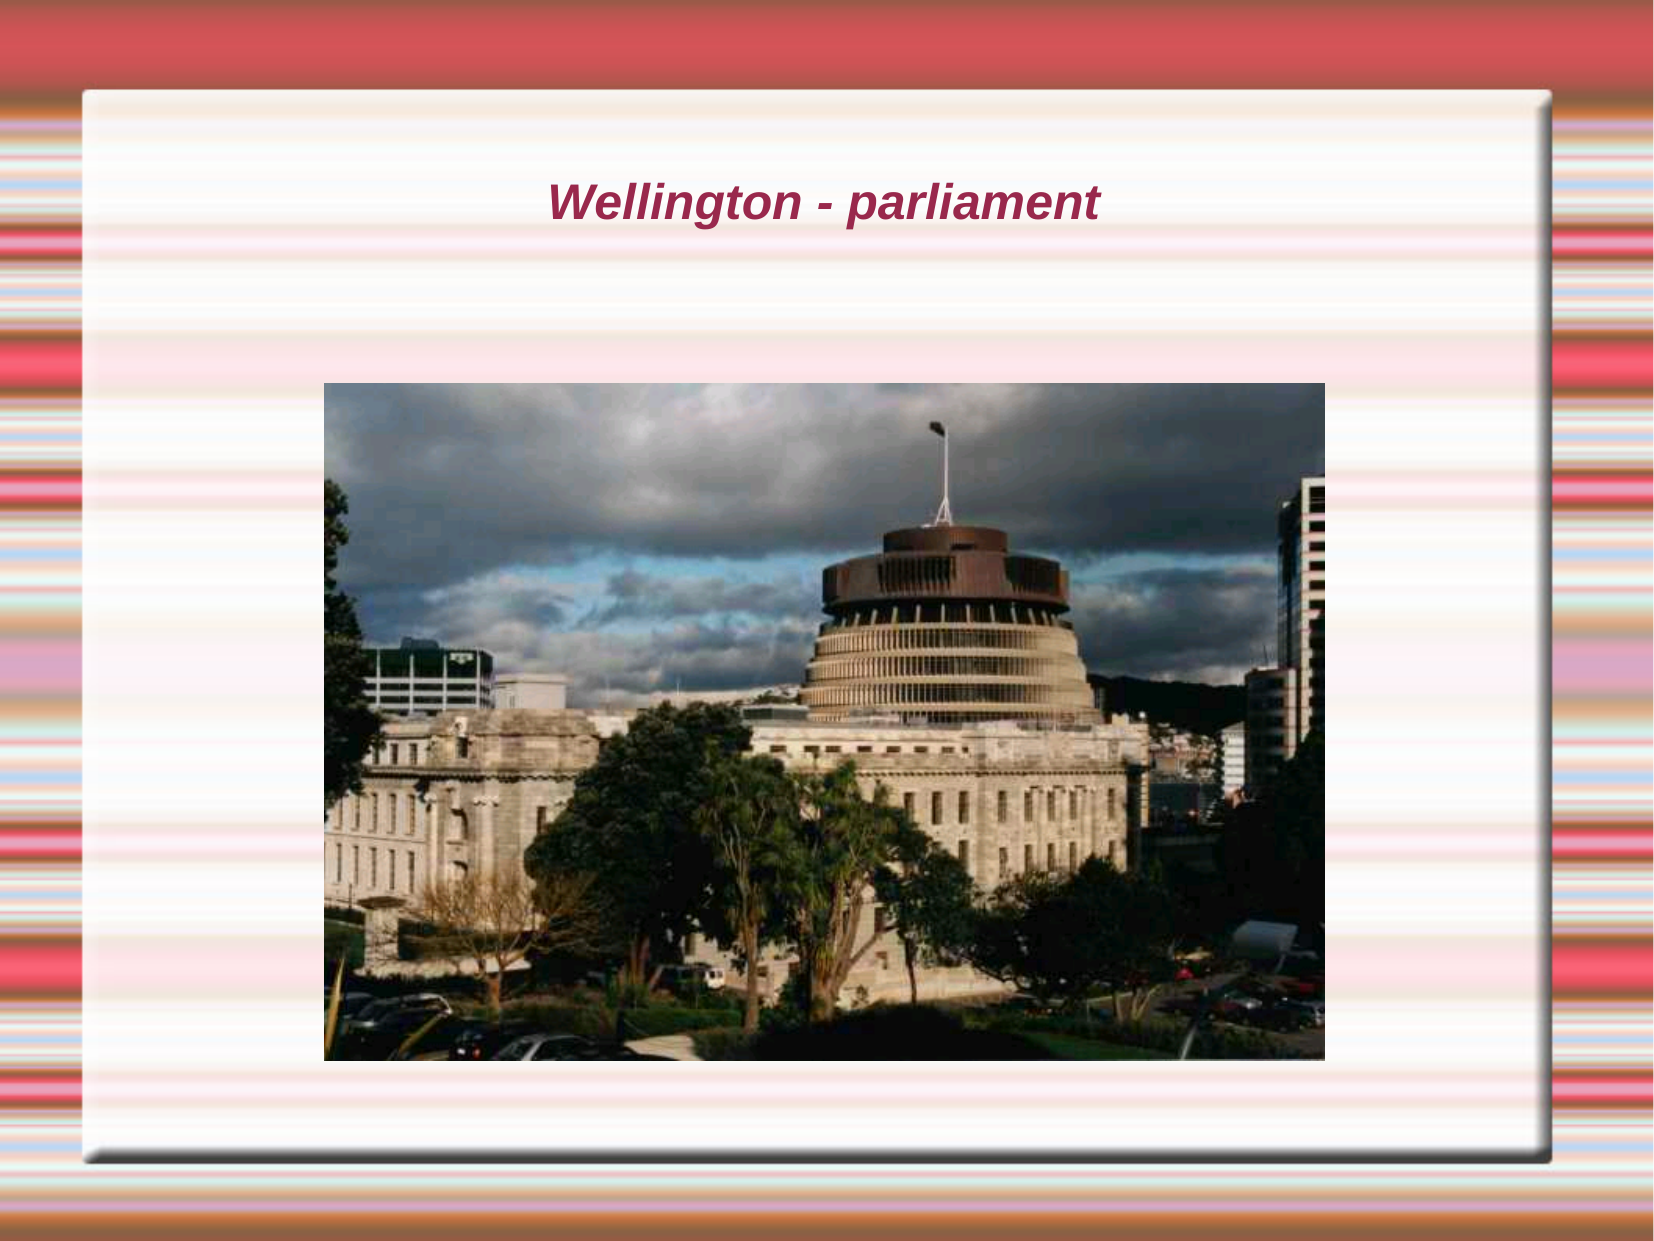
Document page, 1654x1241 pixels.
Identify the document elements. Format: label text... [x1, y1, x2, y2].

title Wellington - parliament [118, 109, 1531, 296]
picture [0, 0, 1654, 1241]
